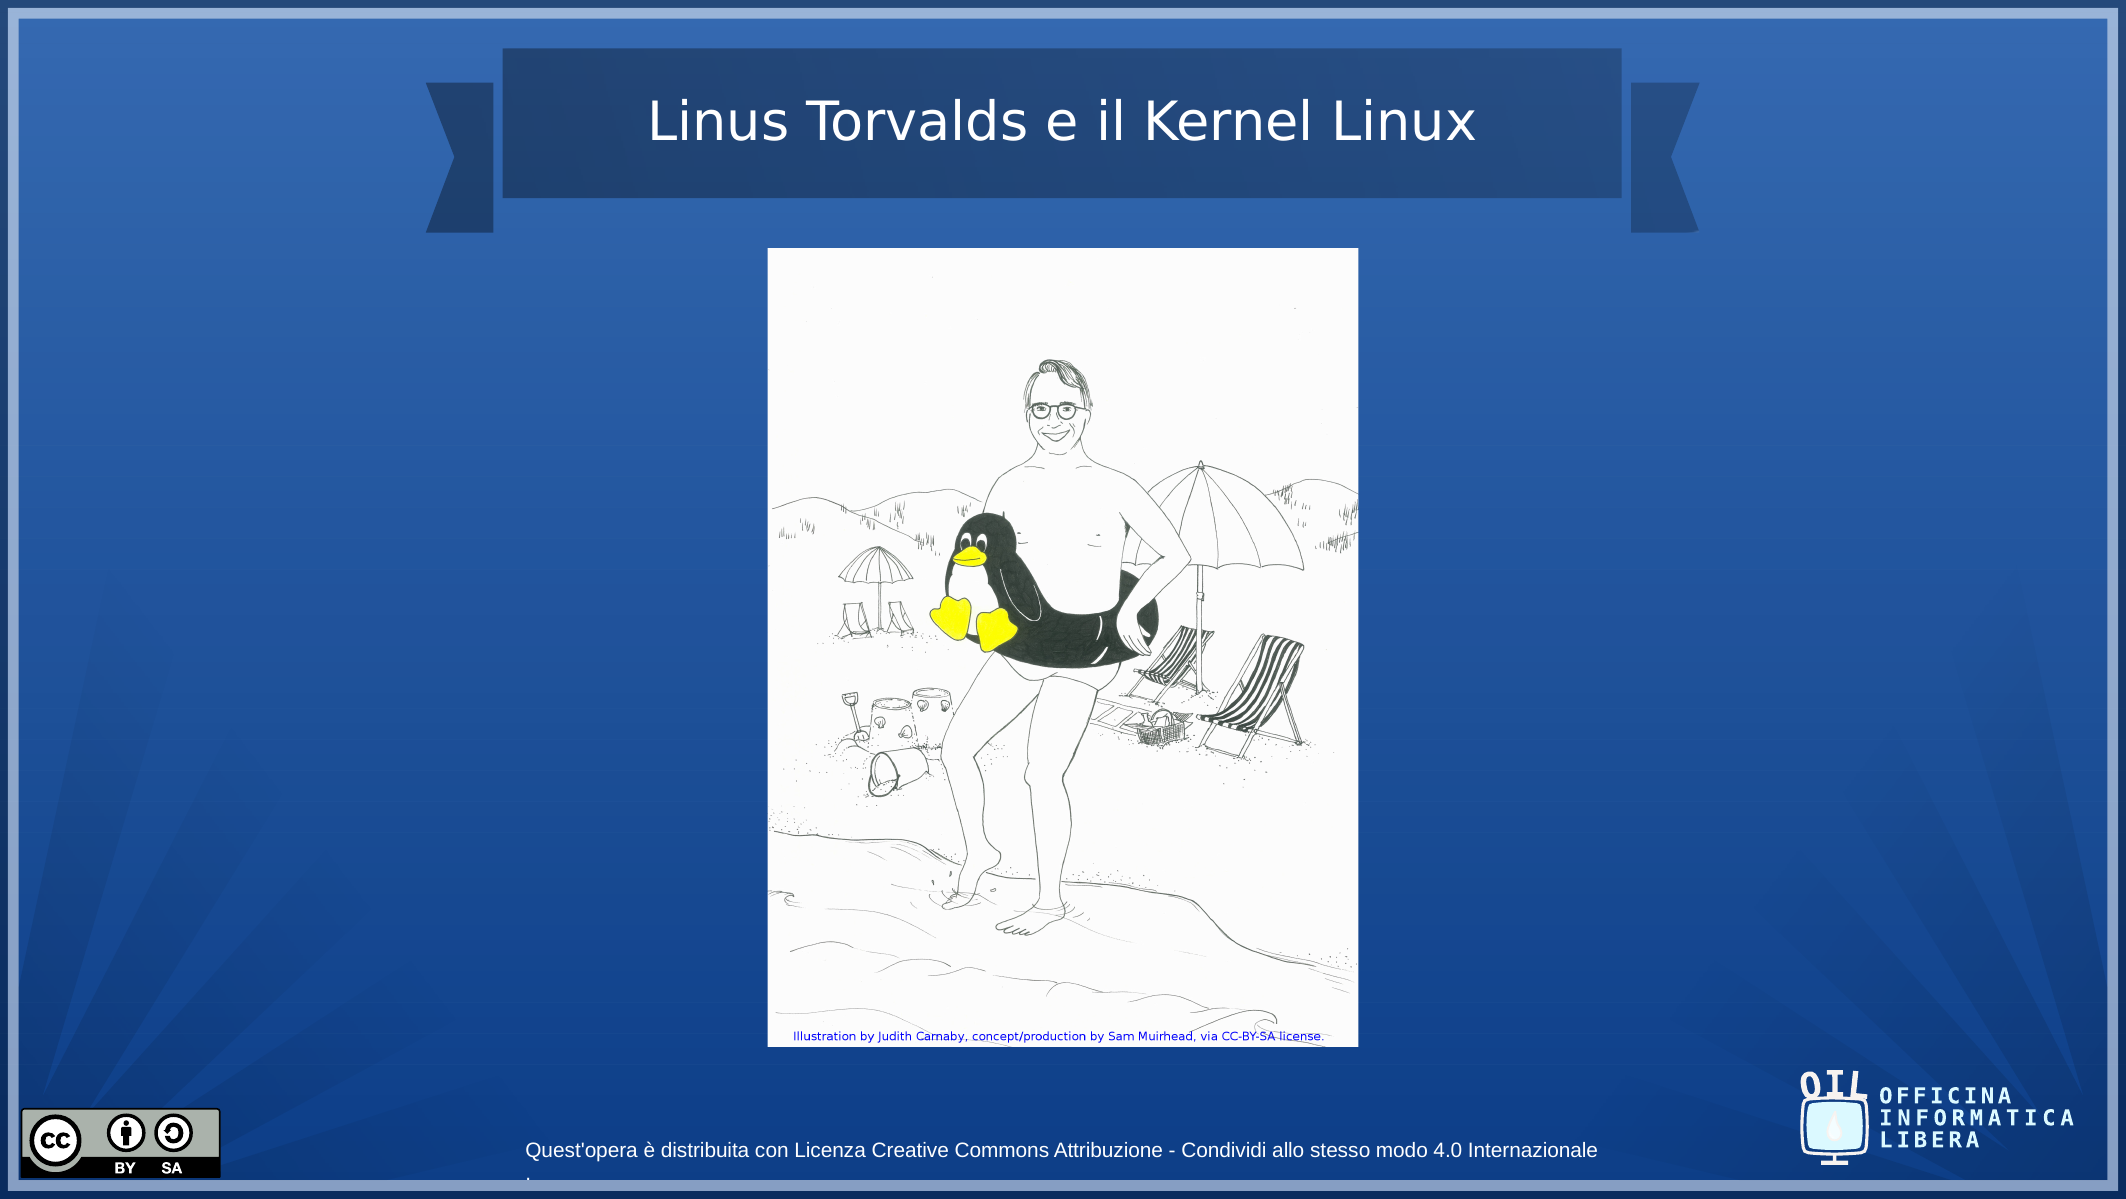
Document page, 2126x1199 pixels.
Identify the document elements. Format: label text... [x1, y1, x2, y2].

picture [20, 1107, 221, 1178]
picture [767, 248, 1359, 1047]
text_box Quest'opera è distribuita con Licenza Creative Commons Attribuzione - Condividi allo stesso modo 4.0 Internazionale. [510, 1131, 1619, 1193]
title Linus Torvalds e il Kernel Linux [501, 22, 1625, 222]
picture [1720, 940, 2126, 1199]
subtitle [106, 289, 2020, 1199]
